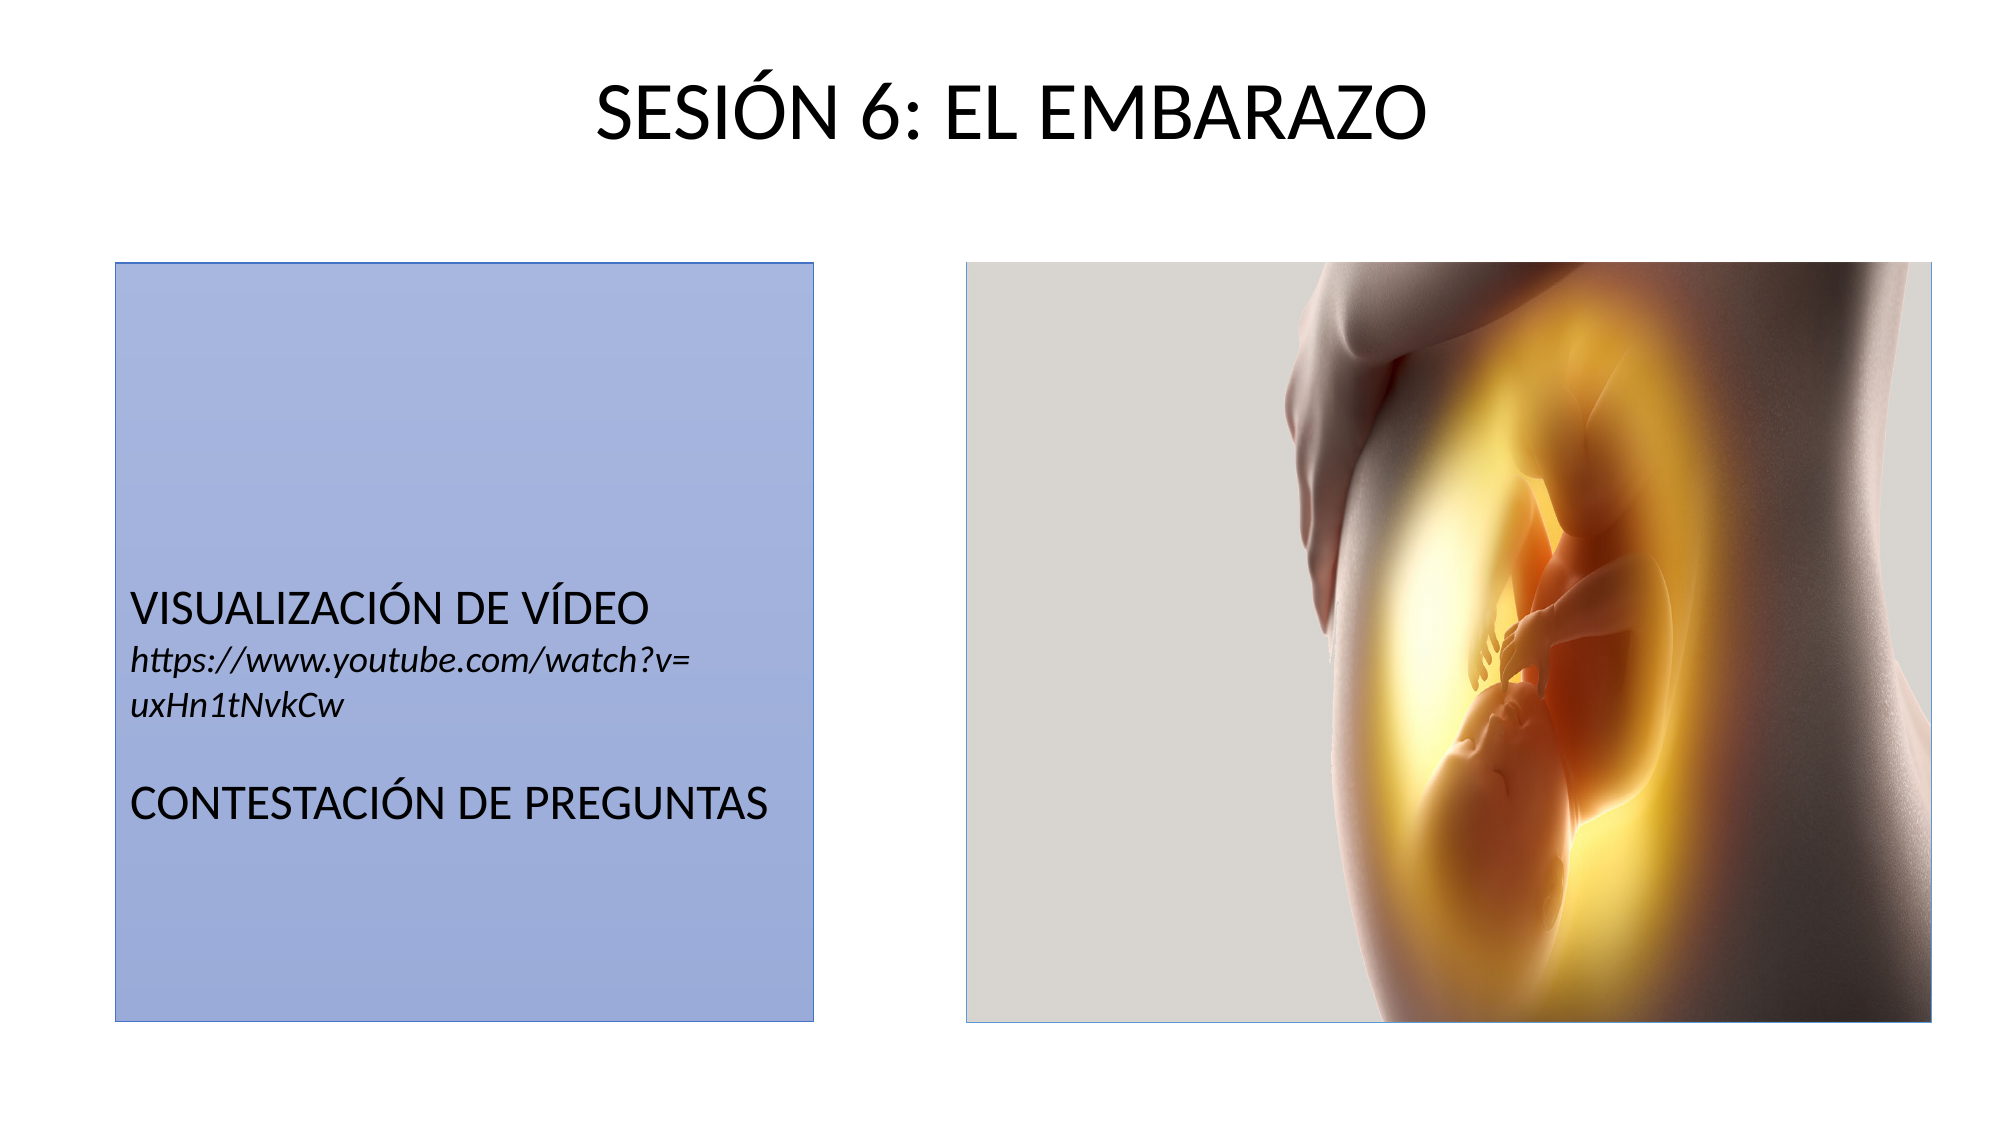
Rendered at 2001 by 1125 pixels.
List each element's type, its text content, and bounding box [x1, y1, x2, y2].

text_box VISUALIZACIÓN DE VÍDEO https://www.youtube.com/watch?v=uxHn1tNvkCw CONTESTACIÓN DE PREGUNTAS [115, 263, 813, 1022]
subtitle SESIÓN 6: EL EMBARAZO [271, 60, 1772, 218]
picture [967, 263, 1931, 1022]
